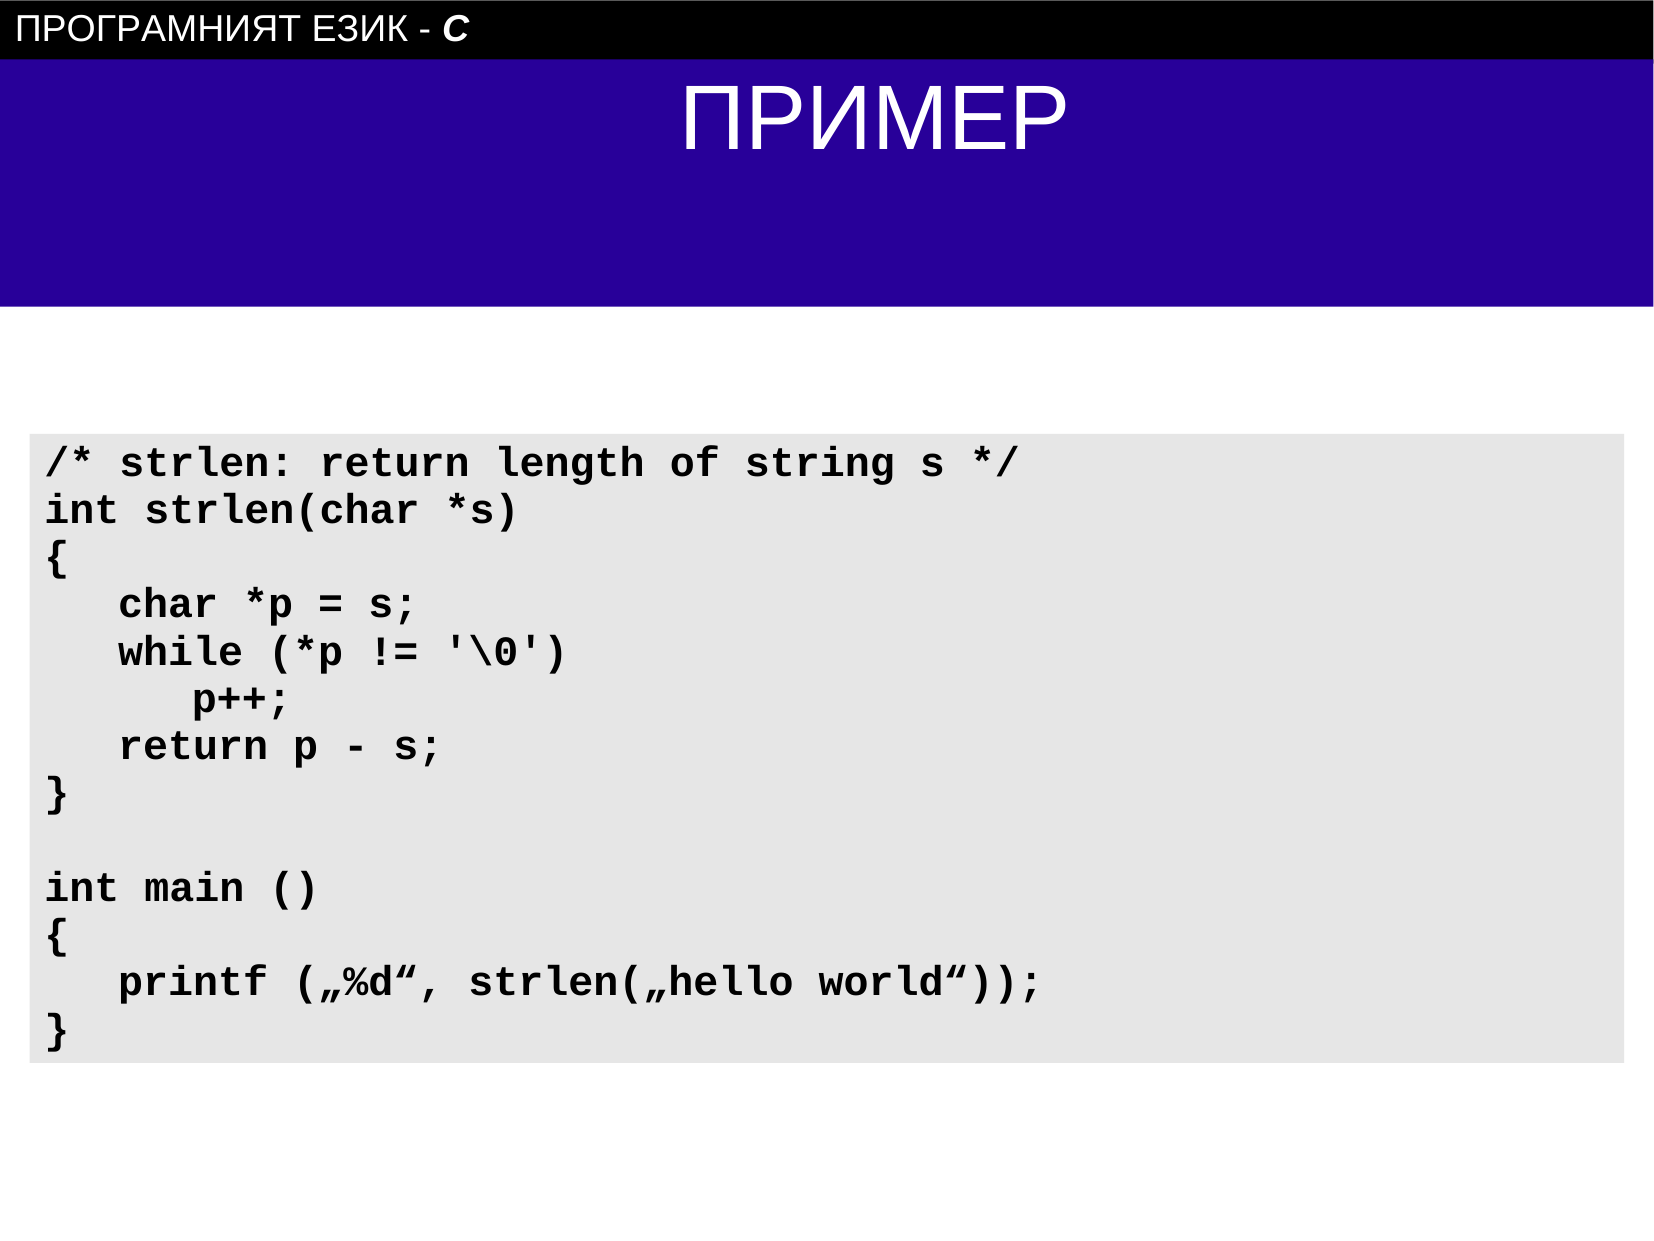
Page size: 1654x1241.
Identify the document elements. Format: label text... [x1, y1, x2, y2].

text_box ПРИМЕР [0, 59, 1654, 307]
text_box ПРОГРАМНИЯT ЕЗИК - С [0, 0, 1654, 59]
text_box /* strlen: return length of string s */ int strlen(char *s) { char *p = s; while (*p != '\0') p++; return p - s; } int main () { printf („%d“, strlen(„hello world“)); } [29, 433, 1625, 1044]
